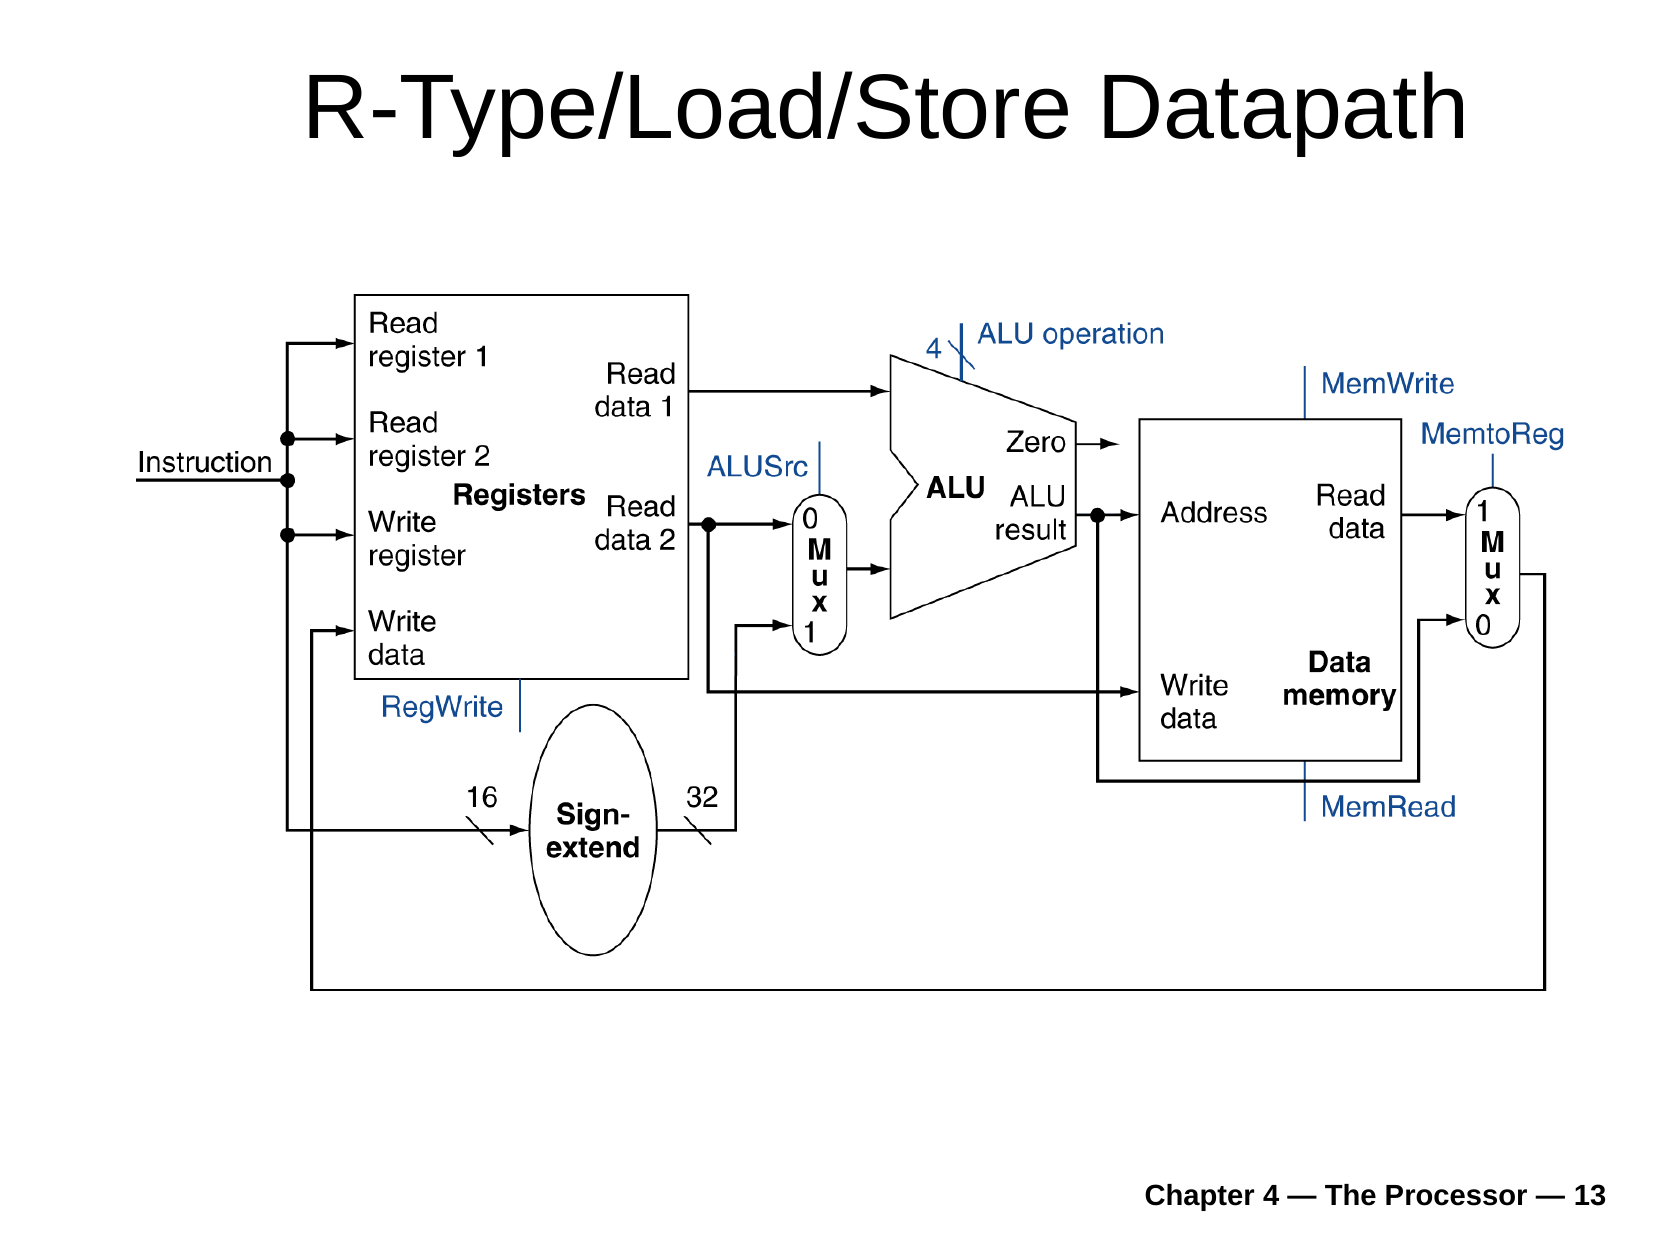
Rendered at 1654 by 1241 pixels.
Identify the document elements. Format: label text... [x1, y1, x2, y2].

title R-Type/Load/Store Datapath [123, 26, 1618, 165]
picture [136, 294, 1564, 991]
text_box Chapter 4 — The Processor — <number> [305, 1153, 1622, 1219]
